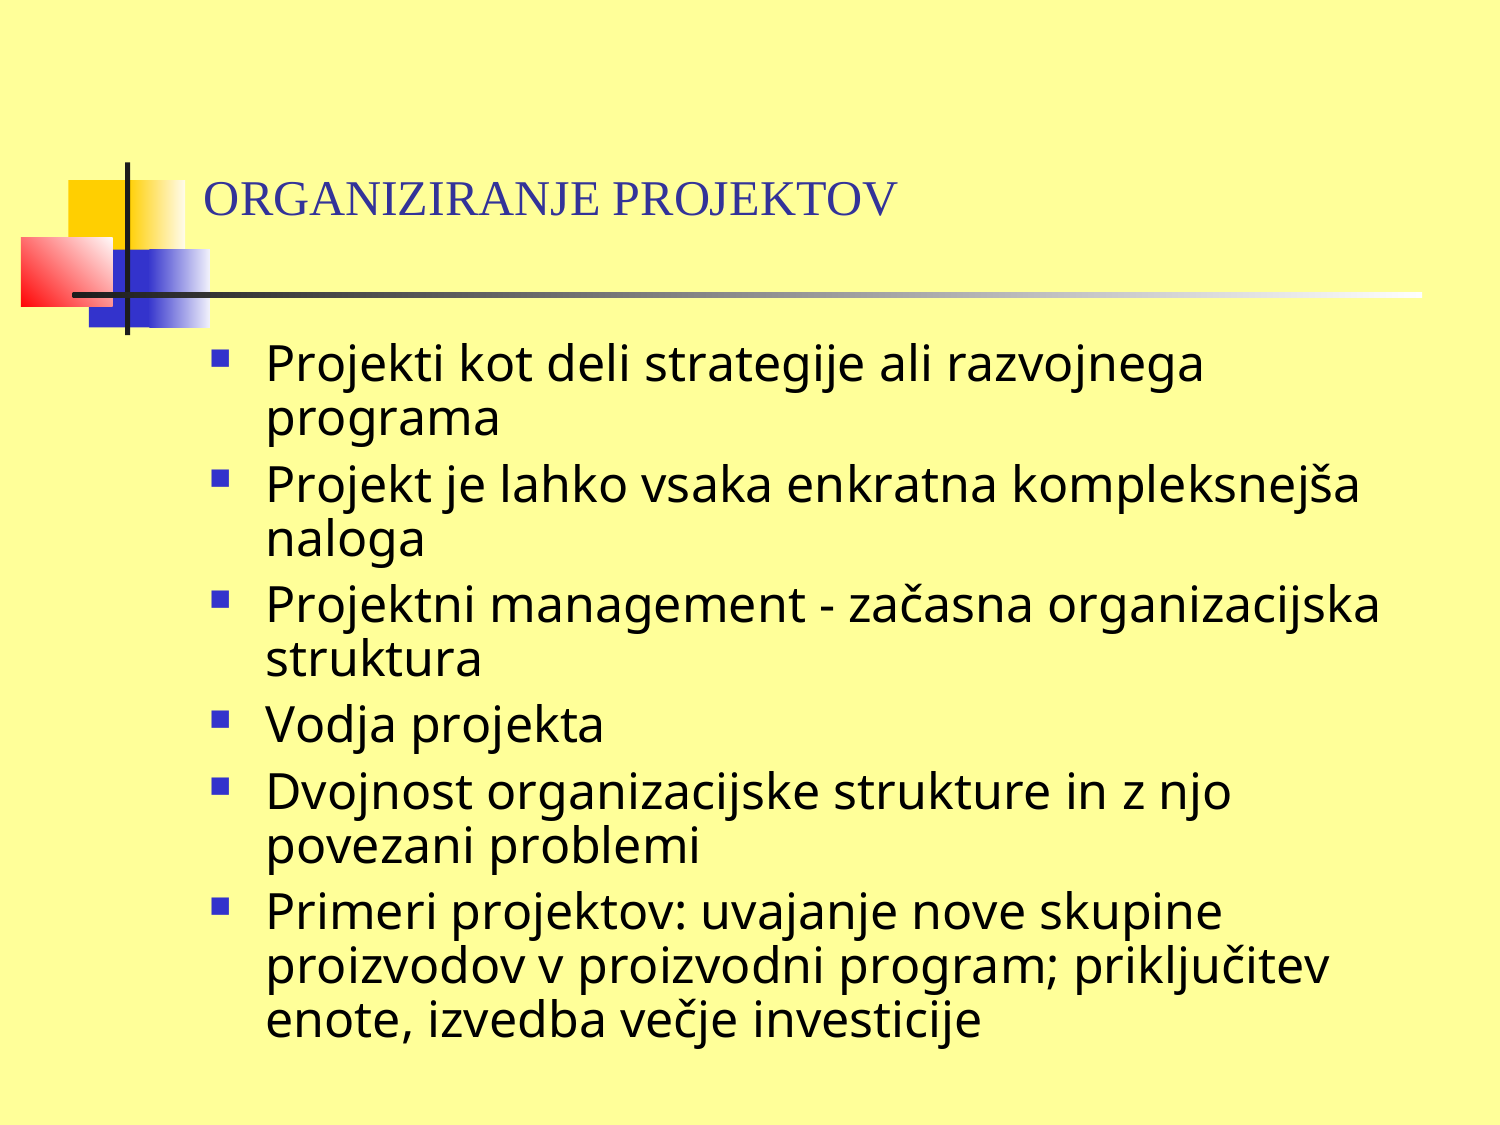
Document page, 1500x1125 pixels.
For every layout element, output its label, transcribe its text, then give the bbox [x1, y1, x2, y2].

title ORGANIZIRANJE PROJEKTOV [188, 101, 1468, 289]
list Projekti kot deli strategije ali razvojnega programa Projekt je lahko vsaka enkratna kompleksnejša naloga Projektni management - začasna organizacijska struktura Vodja projekta Dvojnost organizacijske strukture in z njo povezani problemi Primeri projektov: uvajanje nove skupine proizvodov v proizvodni program; priključitev enote, izvedba večje investicije [193, 331, 1469, 1007]
